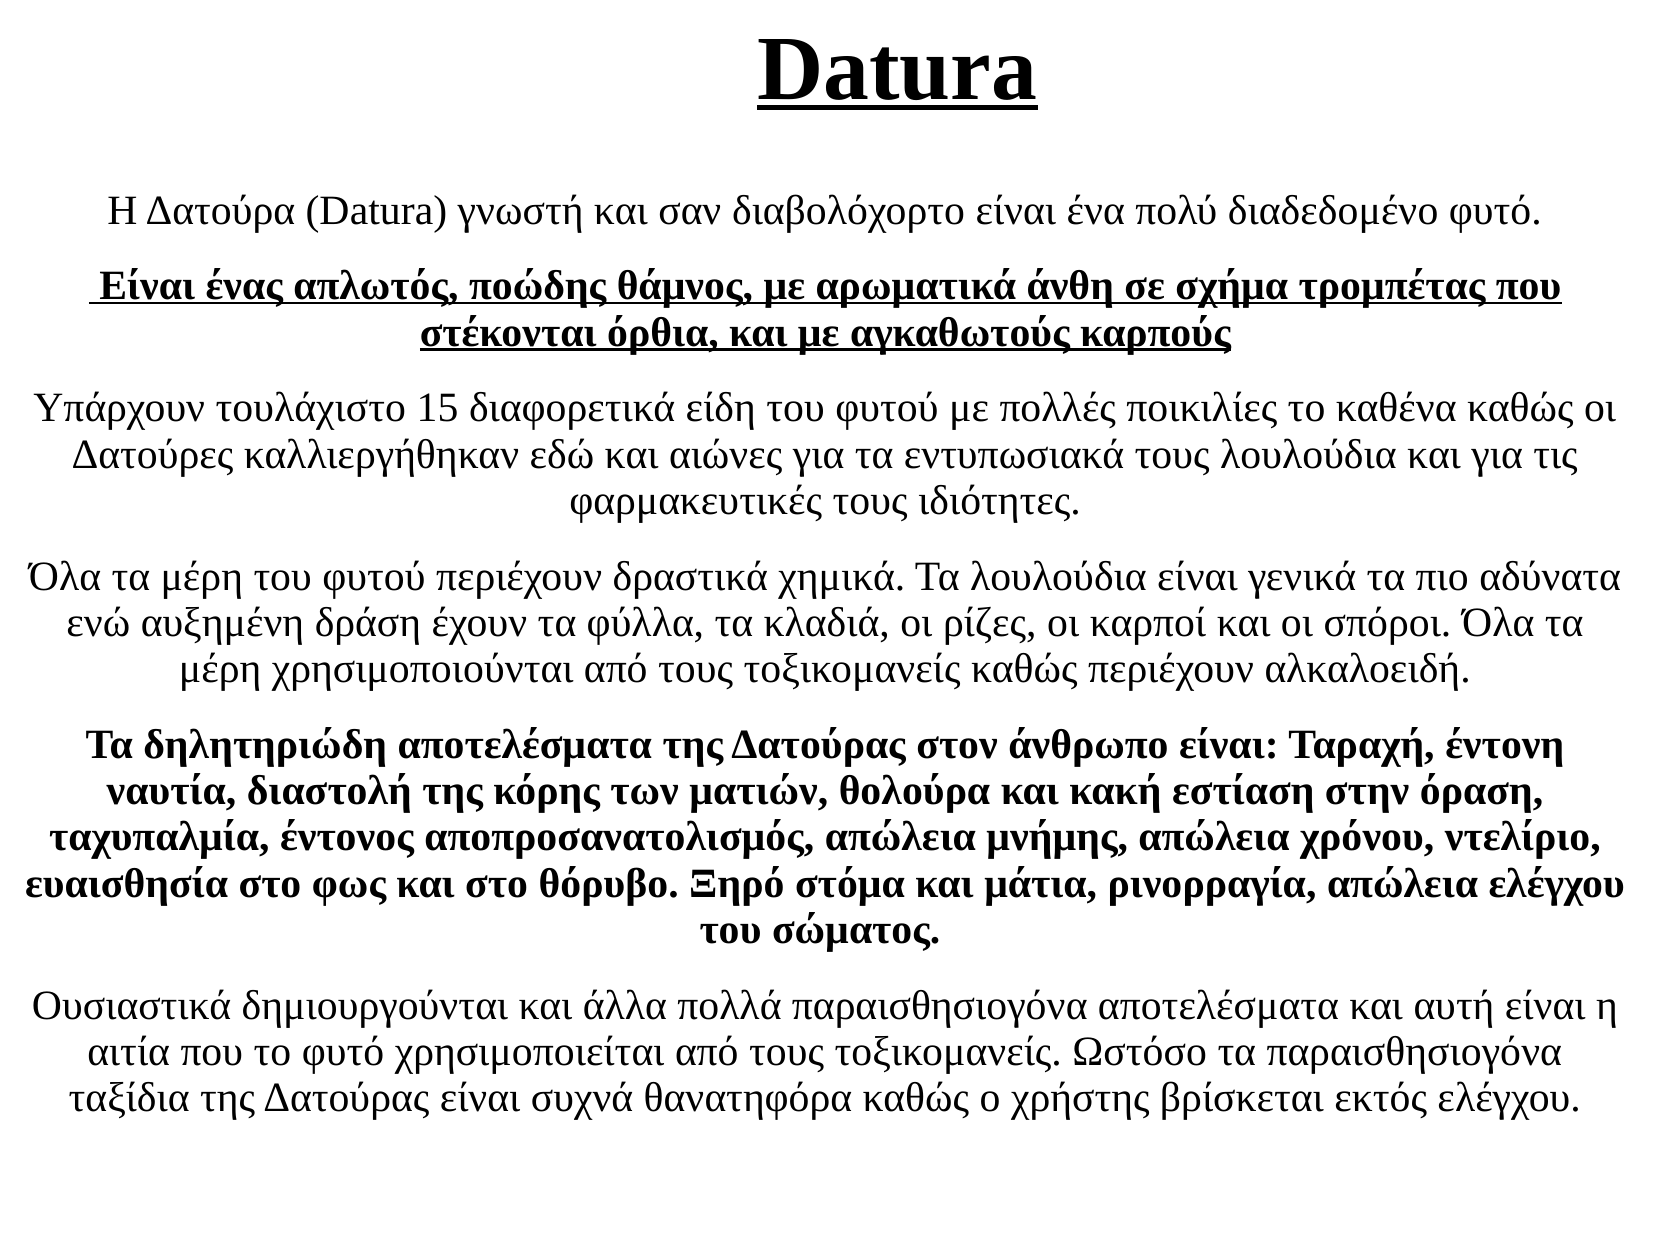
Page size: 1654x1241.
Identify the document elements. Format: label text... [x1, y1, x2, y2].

title Datura [82, 18, 1571, 120]
list Η Δατούρα (Datura) γνωστή και σαν διαβολόχορτο είναι ένα πολύ διαδεδομένο φυτό. Είναι ένας απλωτός, ποώδης θάμνος, με αρωματικά άνθη σε σχήμα τρομπέτας που στέκονται όρθια, και με αγκαθωτούς καρπούς Υπάρχουν τουλάχιστο 15 διαφορετικά είδη του φυτού με πολλές ποικιλίες το καθένα καθώς οι Δατούρες καλλιεργήθηκαν εδώ και αιώνες για τα εντυπωσιακά τους λουλούδια και για τις φαρμακευτικές τους ιδιότητες. Όλα τα μέρη του φυτού περιέχουν δραστικά χημικά. Τα λουλούδια είναι γενικά τα πιο αδύνατα ενώ αυξημένη δράση έχουν τα φύλλα, τα κλαδιά, οι ρίζες, οι καρποί και οι σπόροι. Όλα τα μέρη χρησιμοποιούνται από τους τοξικομανείς καθώς περιέχουν αλκαλοειδή. Τα δηλητηριώδη αποτελέσματα της Δατούρας στον άνθρωπο είναι: Ταραχή, έντονη ναυτία, διαστολή της κόρης των ματιών, θολούρα και κακή εστίαση στην όραση, ταχυπαλμία, έντονος αποπροσανατολισμός, απώλεια μνήμης, απώλεια χρόνου, ντελίριο, ευαισθησία στο φως και στο θόρυβο. Ξηρό στόμα και μάτια, ρινορραγία, απώλεια ελέγχου του σώματος. Ουσιαστικά δημιουργούνται και άλλα πολλά παραισθησιογόνα αποτελέσματα και αυτή είναι η αιτία που το φυτό χρησιμοποιείται από τους τοξικομανείς. Ωστόσο τα παραισθησιογόνα ταξίδια της Δατούρας είναι συχνά θανατηφόρα καθώς ο χρήστης βρίσκεται εκτός ελέγχου. [22, 133, 1629, 1228]
